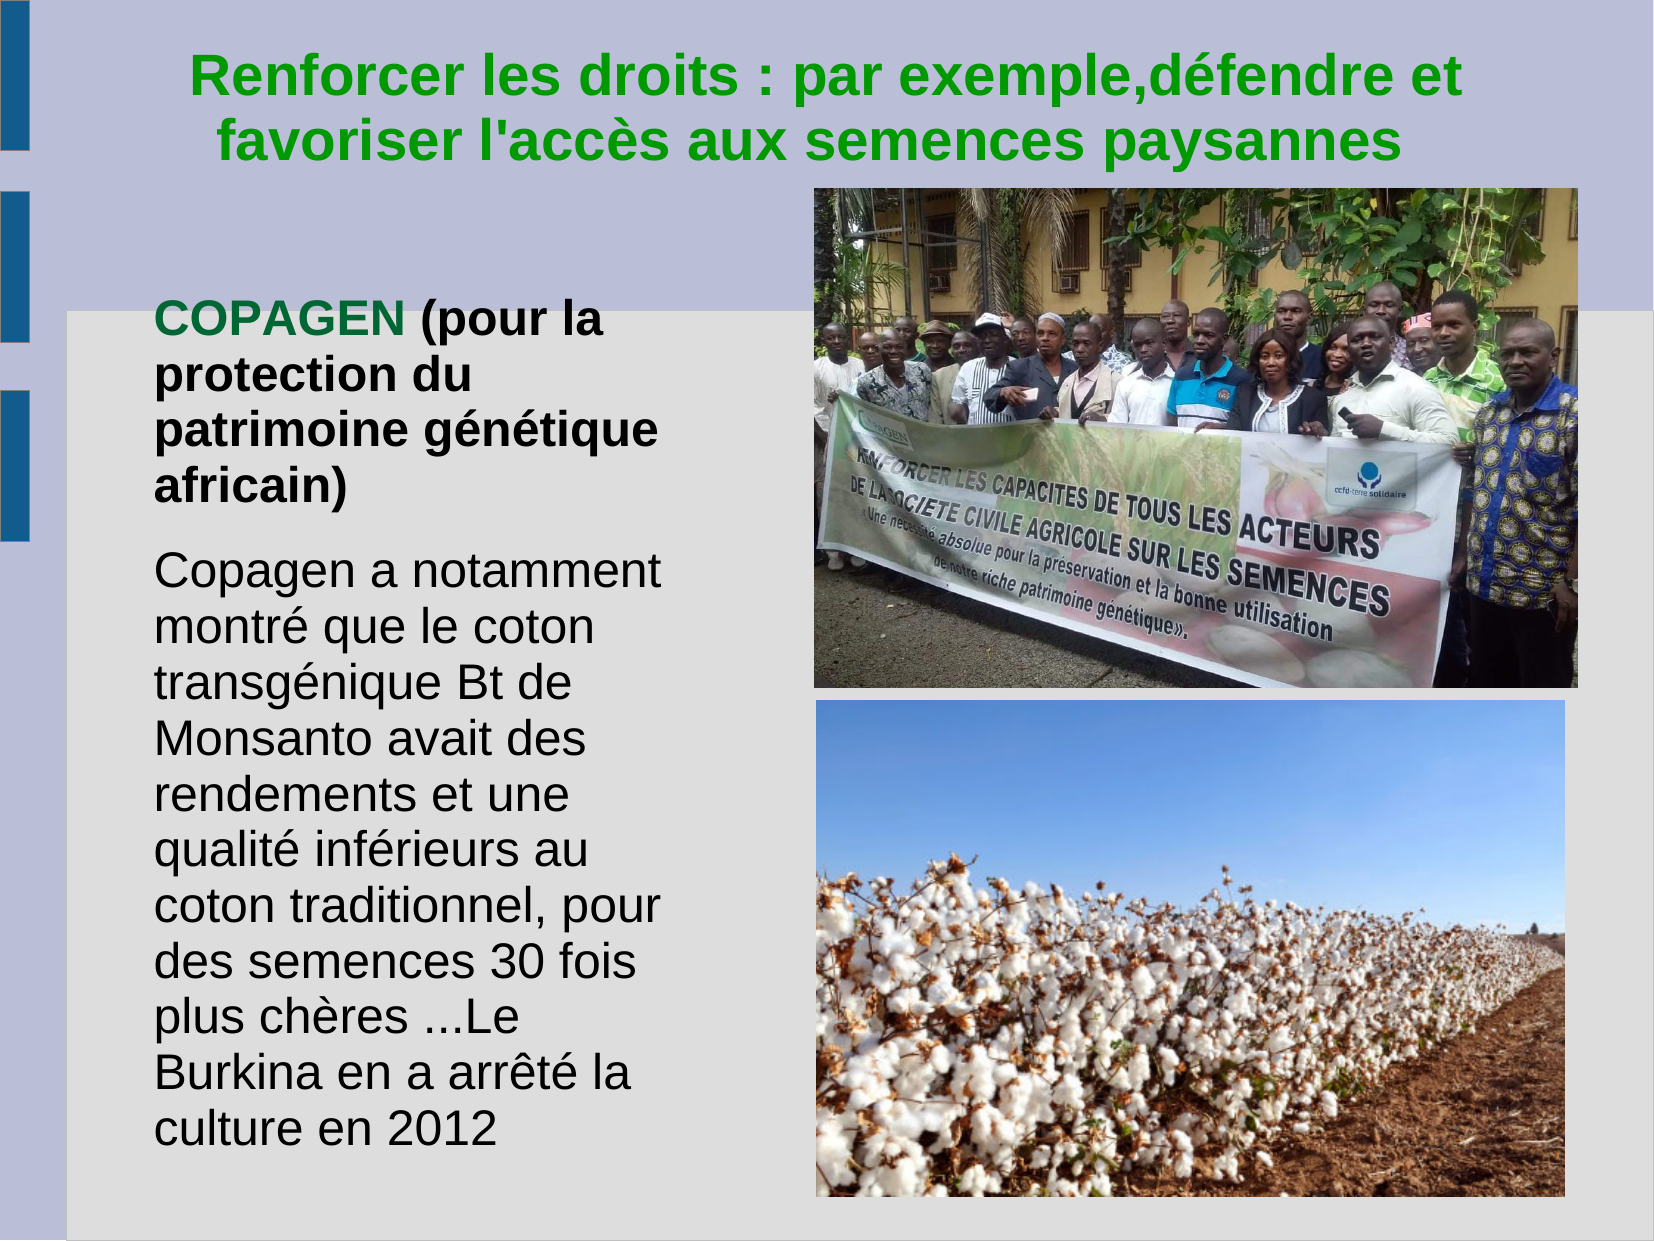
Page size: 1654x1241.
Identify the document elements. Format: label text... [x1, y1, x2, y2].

title Renforcer les droits : par exemple,défendre et favoriser l'accès aux semences paysannes [82, 40, 1571, 174]
picture [816, 700, 1565, 1198]
picture [814, 188, 1578, 688]
list COPAGEN (pour la protection du patrimoine génétique africain) Copagen a notamment montré que le coton transgénique Bt de Monsanto avait des rendements et une qualité inférieurs au coton traditionnel, pour des semences 30 fois plus chères ...Le Burkina en a arrêté la culture en 2012 [82, 290, 697, 1161]
